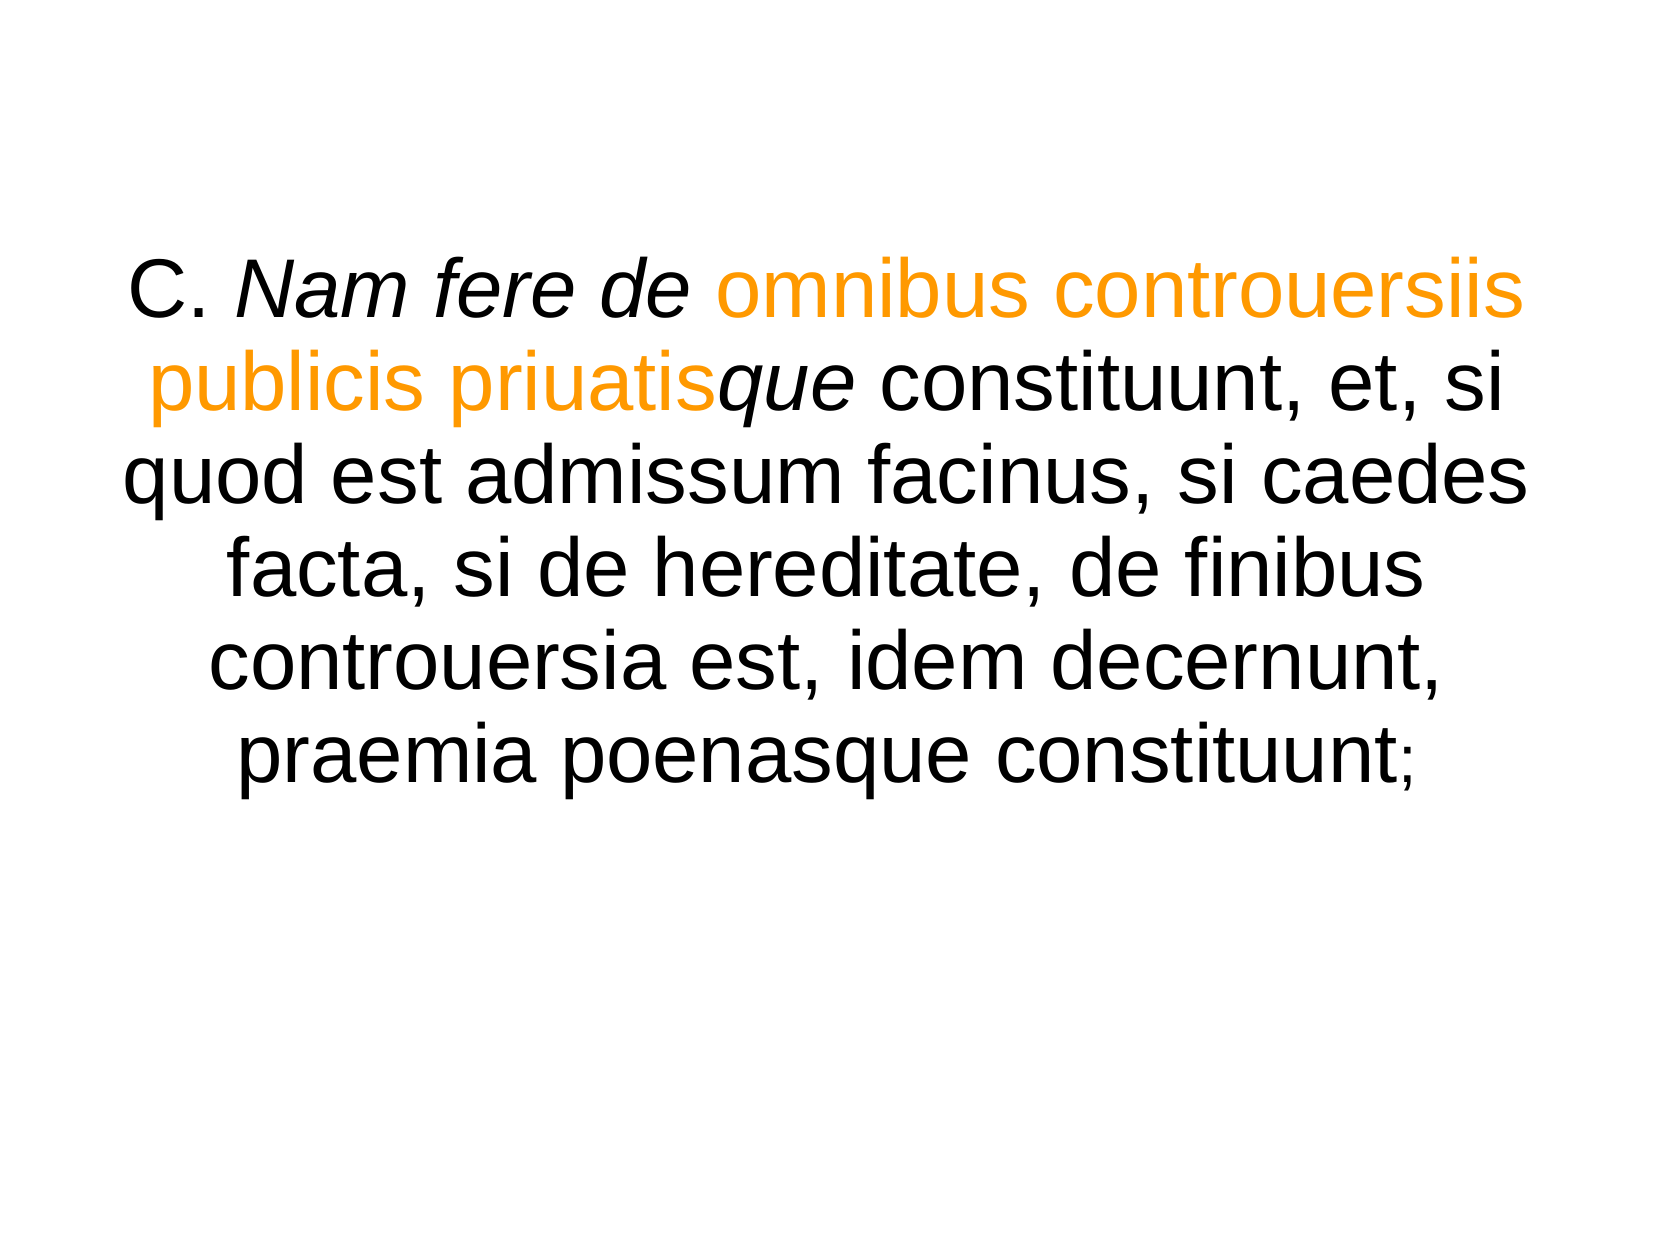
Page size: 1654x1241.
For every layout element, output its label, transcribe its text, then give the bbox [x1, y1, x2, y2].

subtitle C. Nam fere de omnibus controuersiis publicis priuatisque constituunt, et, si quod est admissum facinus, si caedes facta, si de hereditate, de finibus controuersia est, idem decernunt, praemia poenasque constituunt; [82, 82, 1571, 1109]
